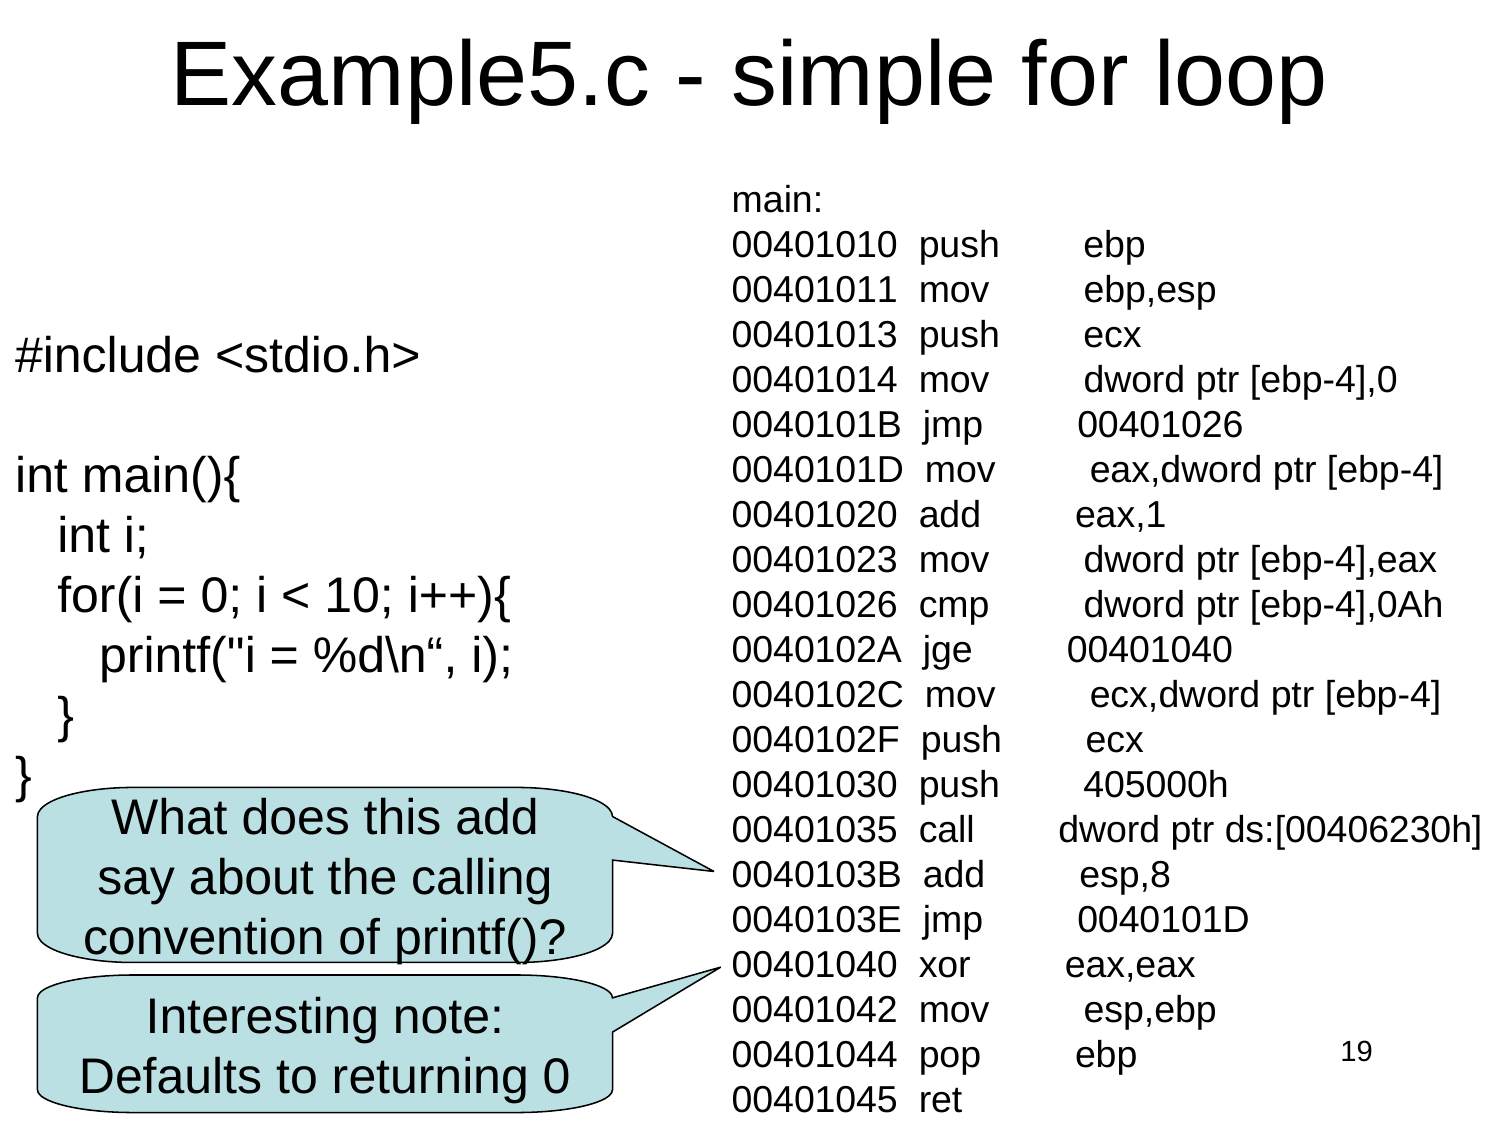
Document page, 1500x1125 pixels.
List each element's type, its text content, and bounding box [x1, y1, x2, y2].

text_box main: 00401010 push ebp 00401011 mov ebp,esp 00401013 push ecx 00401014 mov dword ptr [ebp-4],0 0040101B jmp 00401026 0040101D mov eax,dword ptr [ebp-4] 00401020 add eax,1 00401023 mov dword ptr [ebp-4],eax 00401026 cmp dword ptr [ebp-4],0Ah 0040102A jge 00401040 0040102C mov ecx,dword ptr [ebp-4] 0040102F push ecx 00401030 push 405000h 00401035 call dword ptr ds:[00406230h] 0040103B add esp,8 0040103E jmp 0040101D 00401040 xor eax,eax 00401042 mov esp,ebp 00401044 pop ebp 00401045 ret [716, 166, 1500, 1125]
text_box Interesting note: Defaults to returning 0 [37, 967, 721, 1113]
text_box What does this add say about the calling convention of printf()? [37, 787, 714, 963]
title Example5.c - simple for loop [112, 0, 1388, 163]
text_box #include <stdio.h> int main(){ int i; for(i = 0; i < 10; i++){ printf("i = %d\n“, i); } } [0, 314, 529, 810]
